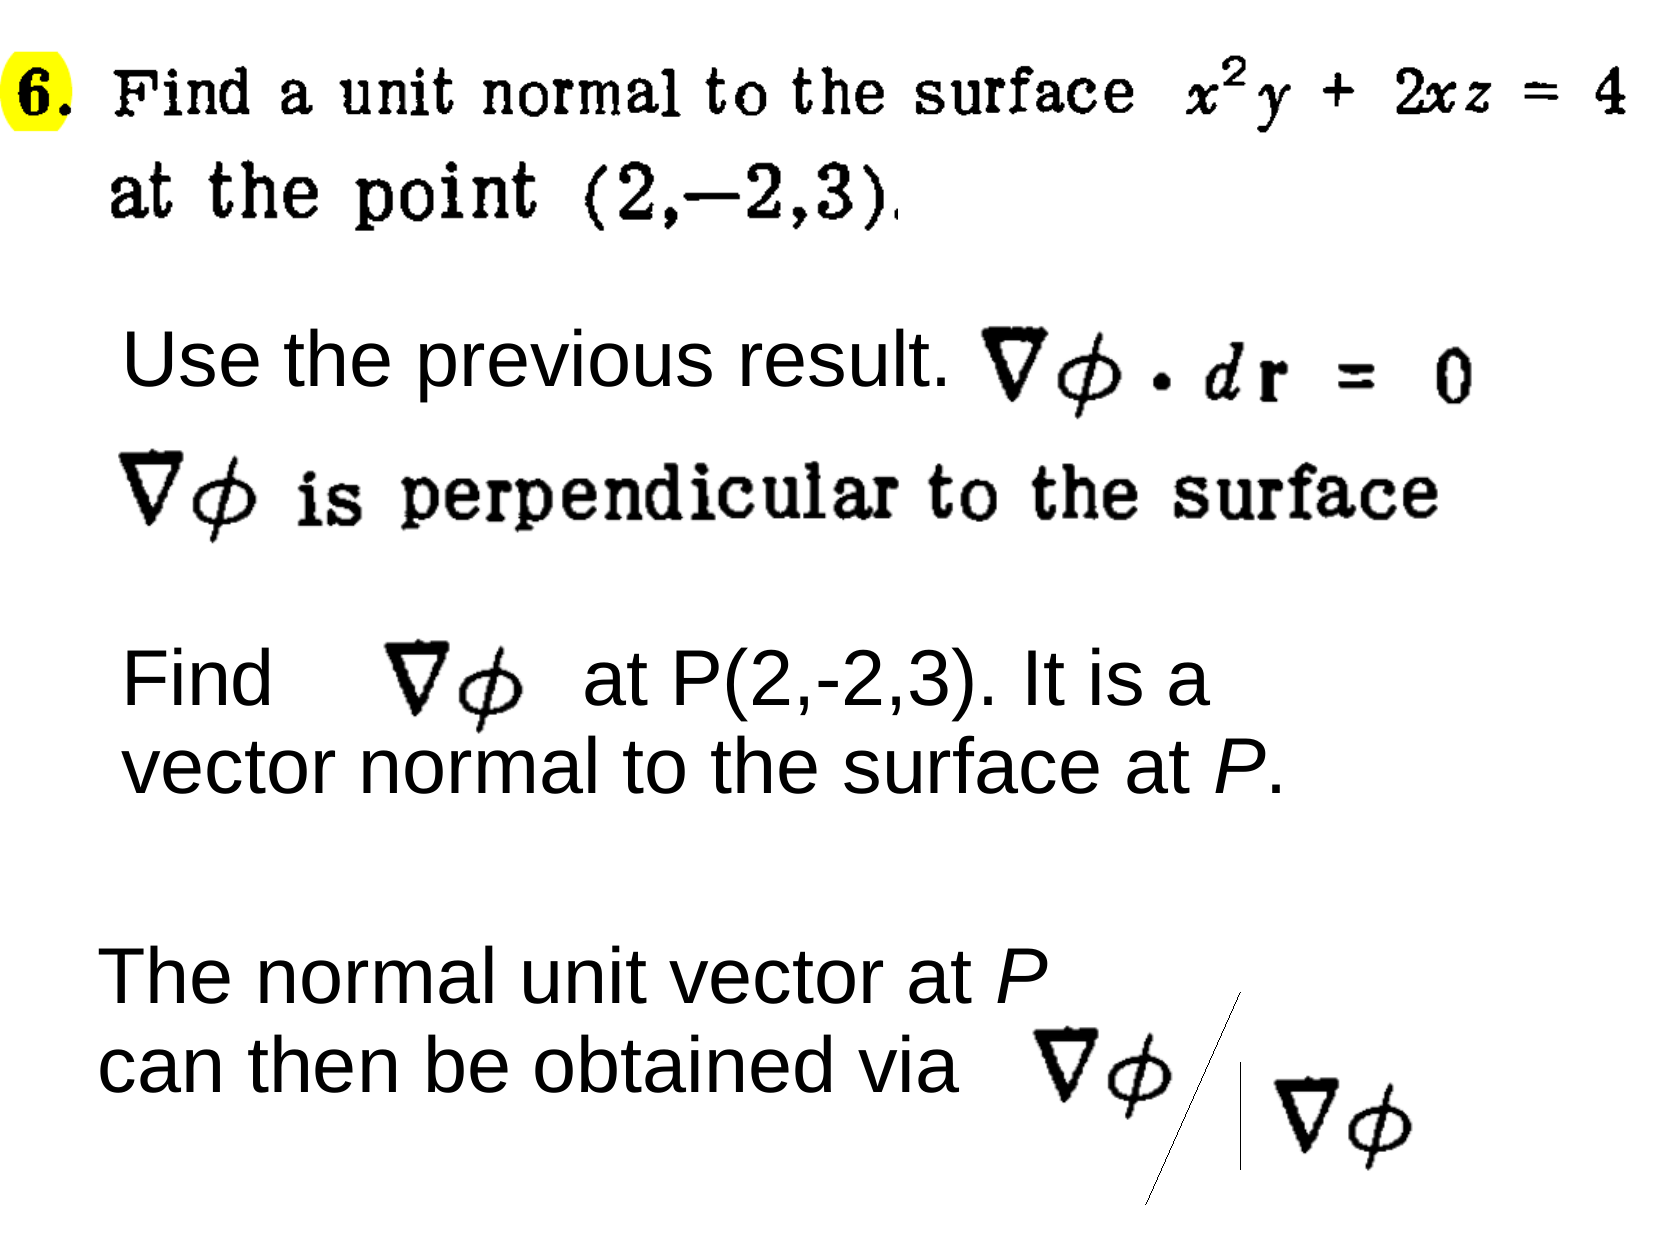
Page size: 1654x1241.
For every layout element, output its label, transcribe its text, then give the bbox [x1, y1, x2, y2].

picture [914, 295, 1489, 536]
picture [118, 416, 910, 556]
text_box Use the previous result. [106, 307, 964, 411]
text_box Find at P(2,-2,3). It is a vector normal to the surface at P. [106, 625, 1359, 818]
text_box The normal unit vector at P can then be obtained via [82, 924, 1087, 1117]
picture [0, 35, 1654, 242]
picture [1003, 1012, 1201, 1134]
picture [1244, 1062, 1441, 1185]
picture [354, 625, 552, 748]
